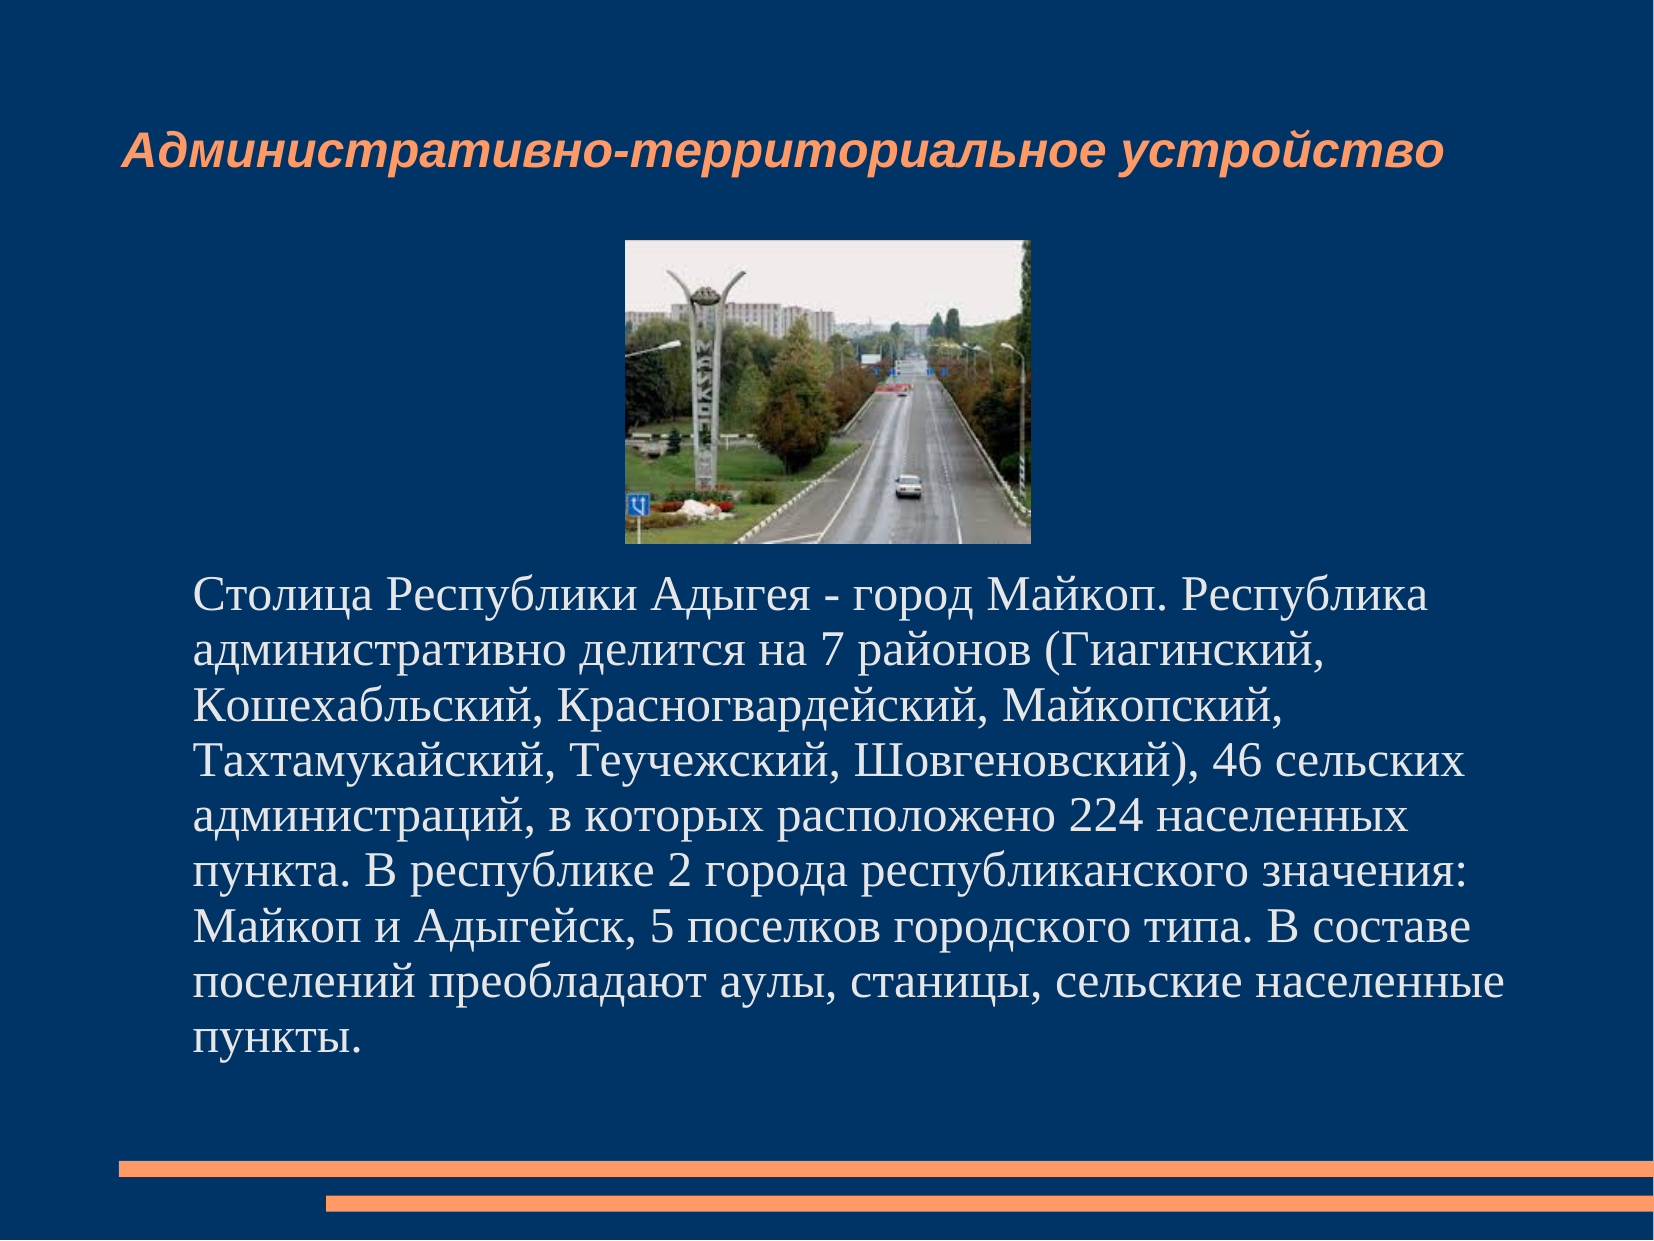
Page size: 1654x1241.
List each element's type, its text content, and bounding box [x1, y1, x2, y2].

title Административно-территориальное устройство [121, 46, 1534, 254]
picture [625, 240, 1031, 544]
list Столица Республики Адыгея - город Майкоп. Республика административно делится на 7 районов (Гиагинский, Кошехабльский, Красногвардейский, Майкопский, Тахтамукайский, Теучежский, Шовгеновский), 46 сельских администраций, в которых расположено 224 населенных пункта. В республике 2 города республиканского значения: Майкоп и Адыгейск, 5 поселков городского типа. В составе поселений преобладают аулы, станицы, сельские населенные пункты. [121, 344, 1534, 1127]
